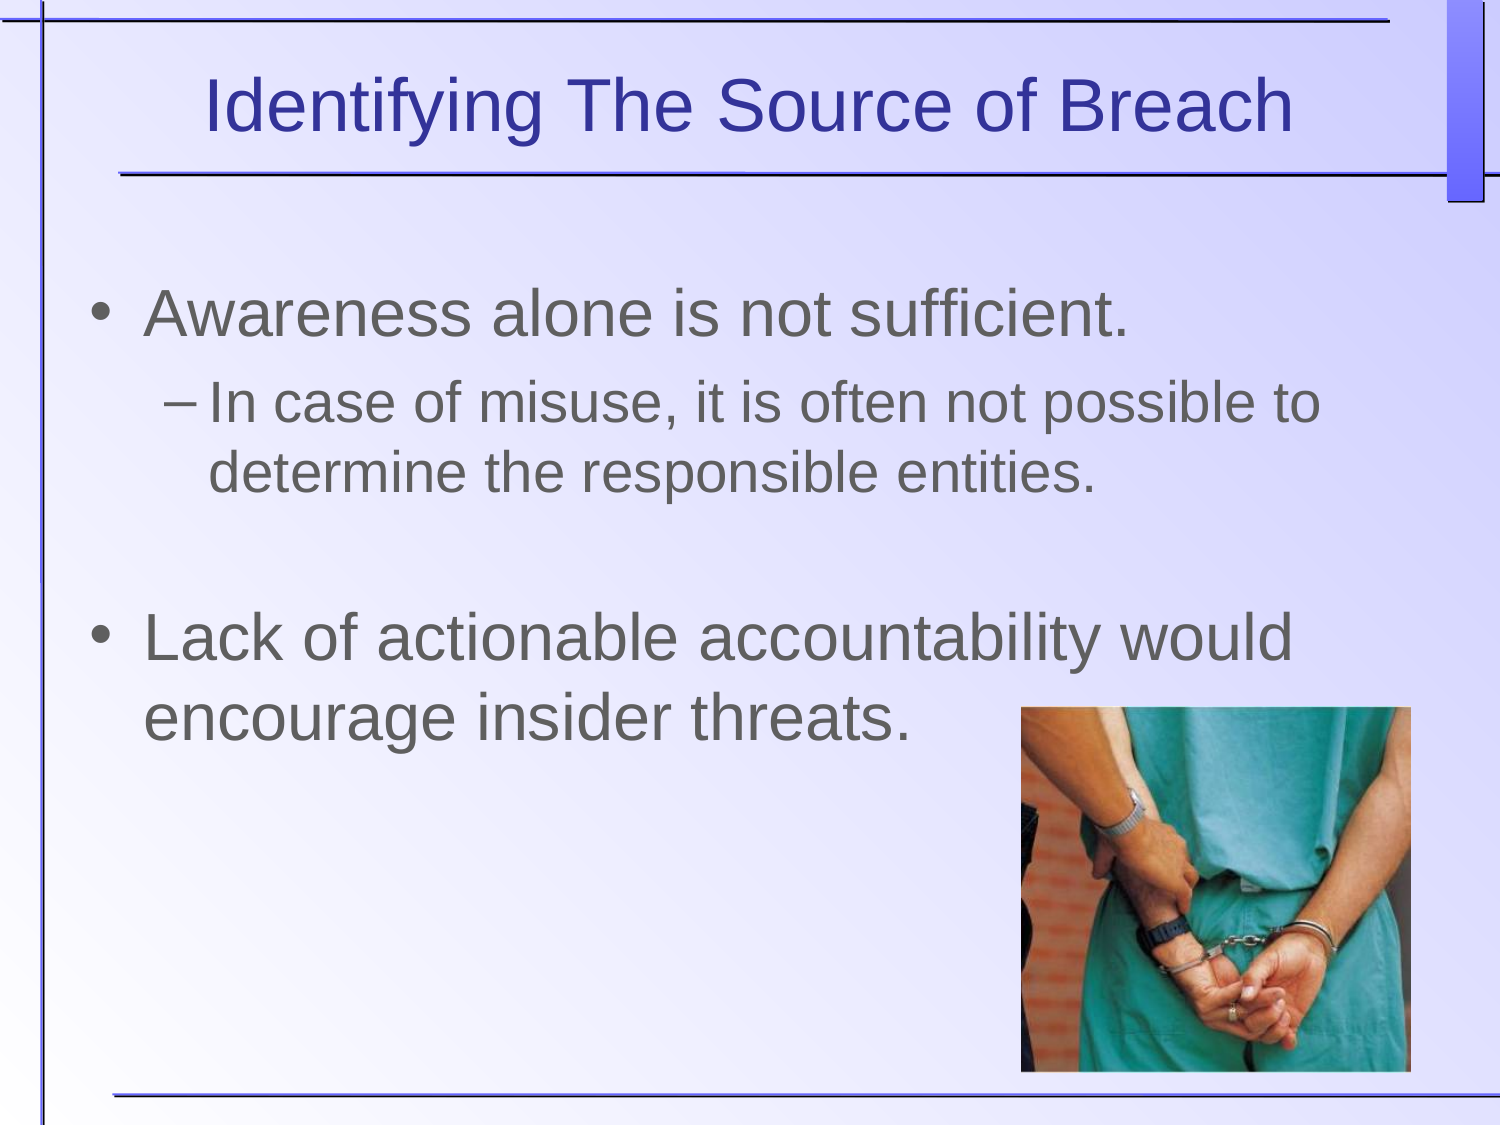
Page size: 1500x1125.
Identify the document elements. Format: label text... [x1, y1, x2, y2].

picture [1021, 706, 1411, 1073]
list Awareness alone is not sufficient. In case of misuse, it is often not possible to determine the responsible entities. Lack of actionable accountability would encourage insider threats. [75, 262, 1400, 1071]
title Identifying The Source of Breach [75, 7, 1426, 195]
